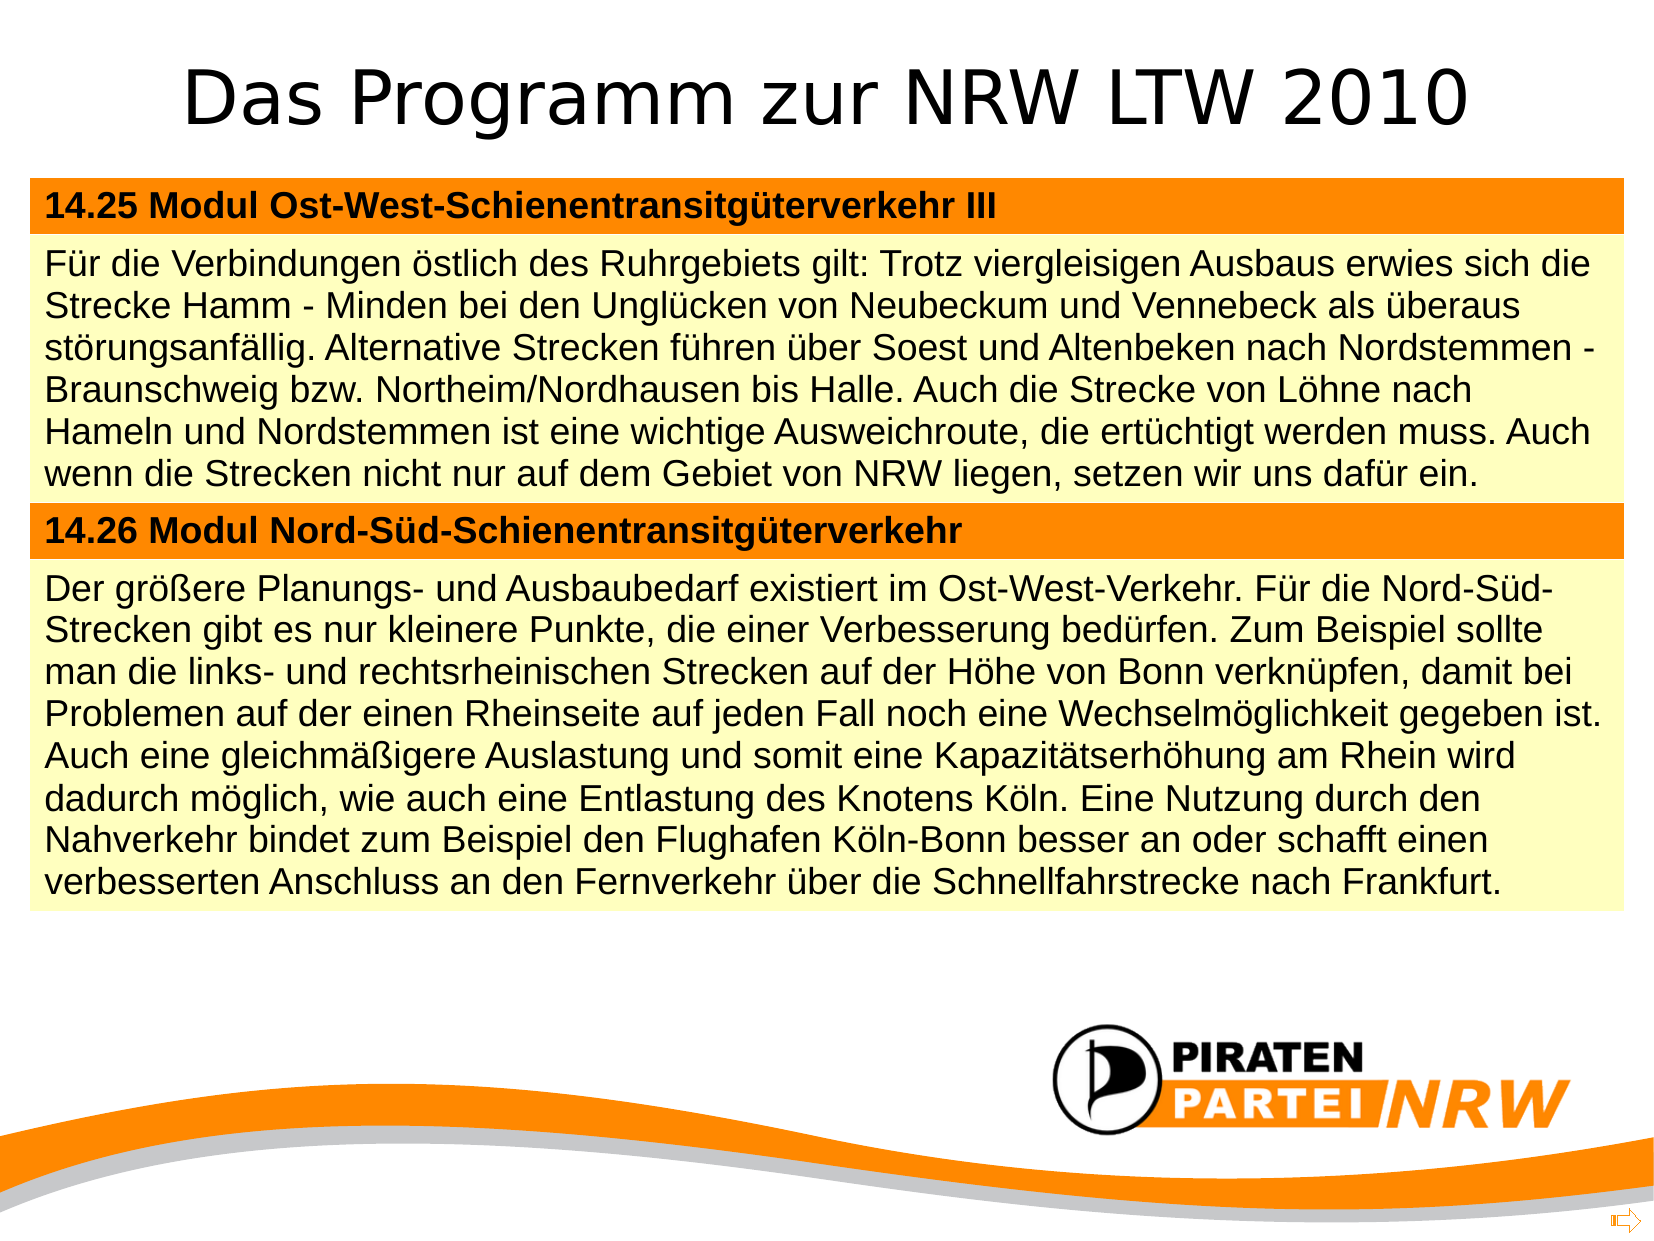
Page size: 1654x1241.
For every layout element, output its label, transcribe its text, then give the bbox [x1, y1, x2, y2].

picture [1045, 1021, 1579, 1140]
table_cell Der größere Planungs- und Ausbaubedarf existiert im Ost-West-Verkehr. Für die Nord-Süd-Strecken gibt es nur kleinere Punkte, die einer Verbesserung bedürfen. Zum Beispiel sollte man die links- und rechtsrheinischen Strecken auf der Höhe von Bonn verknüpfen, damit bei Problemen auf der einen Rheinseite auf jeden Fall noch eine Wechselmöglichkeit gegeben ist. Auch eine gleichmäßigere Auslastung und somit eine Kapazitätserhöhung am Rhein wird dadurch möglich, wie auch eine Entlastung des Knotens Köln. Eine Nutzung durch den Nahverkehr bindet zum Beispiel den Flughafen Köln-Bonn besser an oder schafft einen verbesserten Anschluss an den Fernverkehr über die Schnellfahrstrecke nach Frankfurt. [30, 560, 1624, 911]
table_cell 14.26 Modul Nord-Süd-Schienentransitgüterverkehr [30, 503, 1624, 559]
title Das Programm zur NRW LTW 2010 [82, 54, 1571, 143]
table_header 14.25 Modul Ost-West-Schienentransitgüterverkehr III [30, 178, 1624, 234]
table_cell Für die Verbindungen östlich des Ruhrgebiets gilt: Trotz viergleisigen Ausbaus erwies sich die Strecke Hamm - Minden bei den Unglücken von Neubeckum und Vennebeck als überaus störungsanfällig. Alternative Strecken führen über Soest und Altenbeken nach Nordstemmen - Braunschweig bzw. Northeim/Nordhausen bis Halle. Auch die Strecke von Löhne nach Hameln und Nordstemmen ist eine wichtige Ausweichroute, die ertüchtigt werden muss. Auch wenn die Strecken nicht nur auf dem Gebiet von NRW liegen, setzen wir uns dafür ein. [30, 235, 1624, 502]
